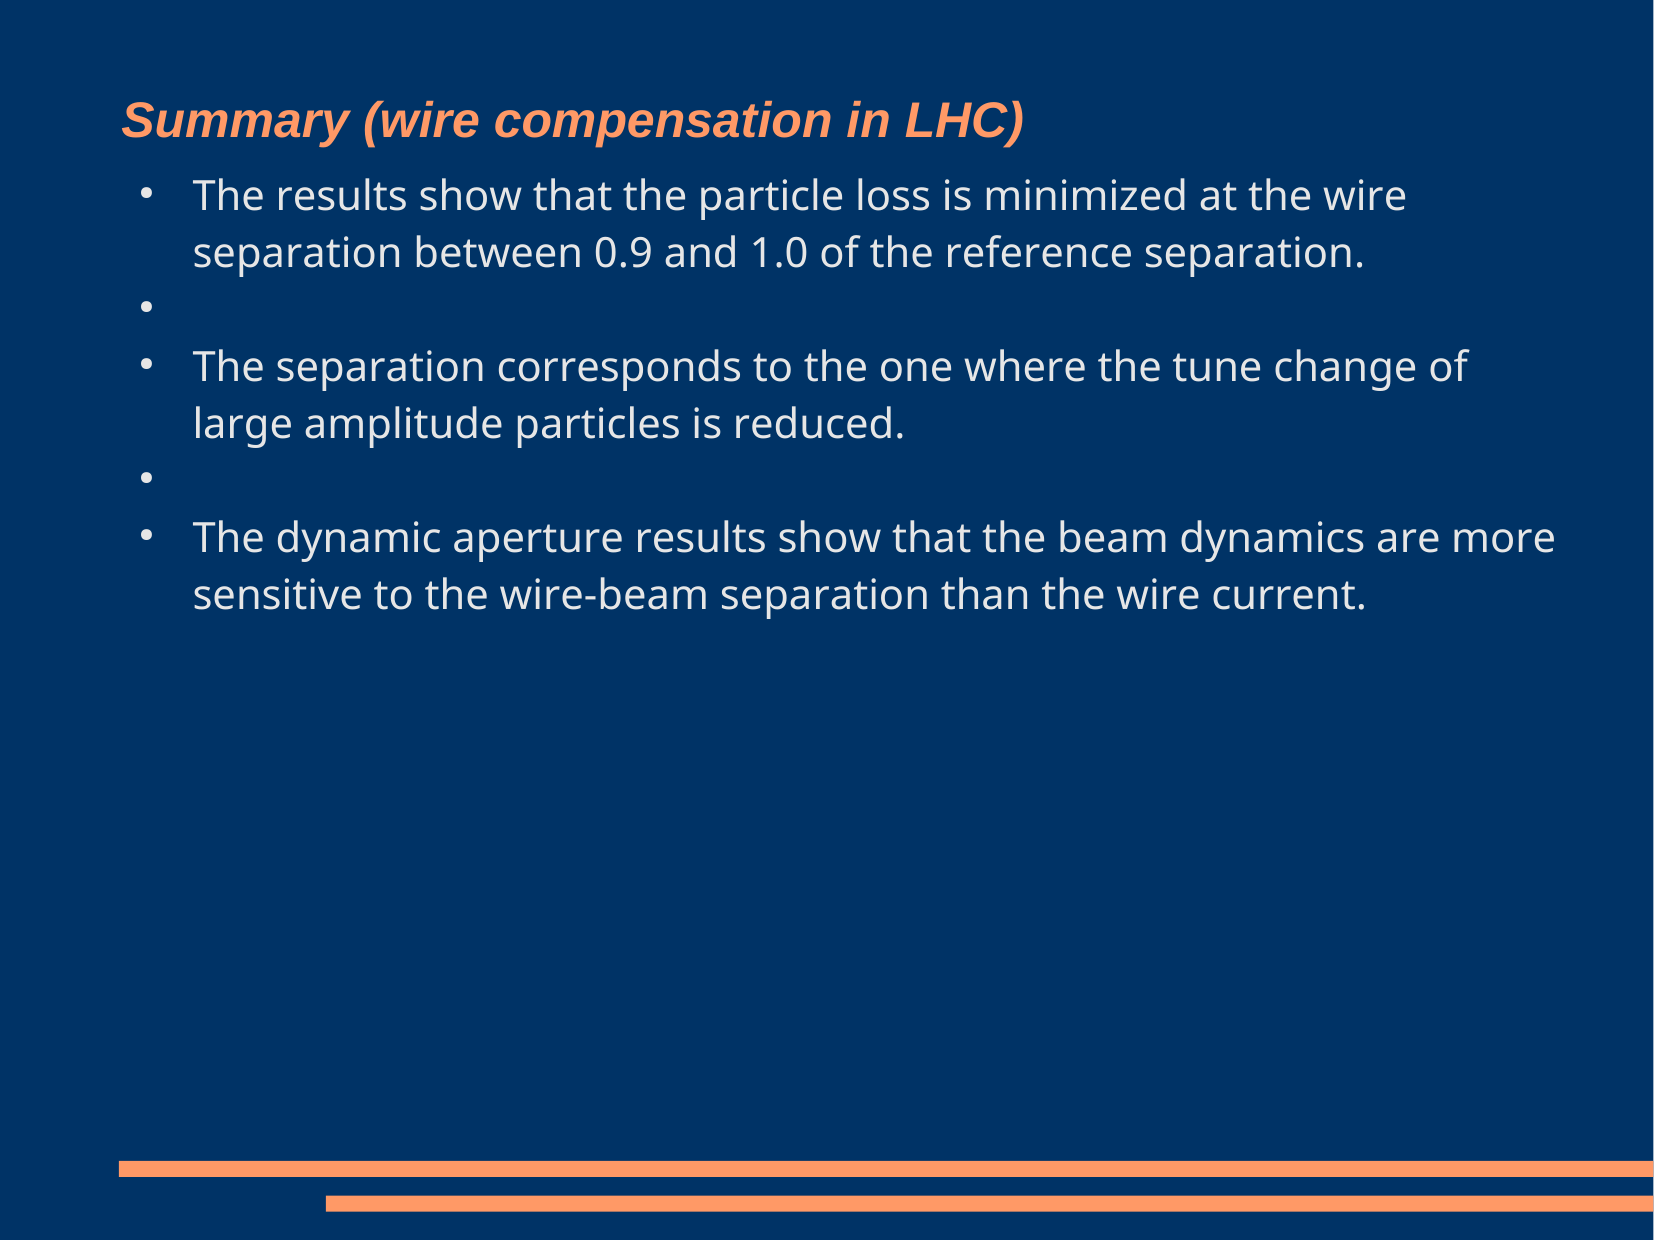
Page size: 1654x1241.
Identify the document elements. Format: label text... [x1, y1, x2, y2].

list The results show that the particle loss is minimized at the wire separation between 0.9 and 1.0 of the reference separation. The separation corresponds to the one where the tune change of large amplitude particles is reduced. The dynamic aperture results show that the beam dynamics are more sensitive to the wire-beam separation than the wire current. [121, 165, 1561, 1059]
title Summary (wire compensation in LHC) [121, 53, 1534, 165]
